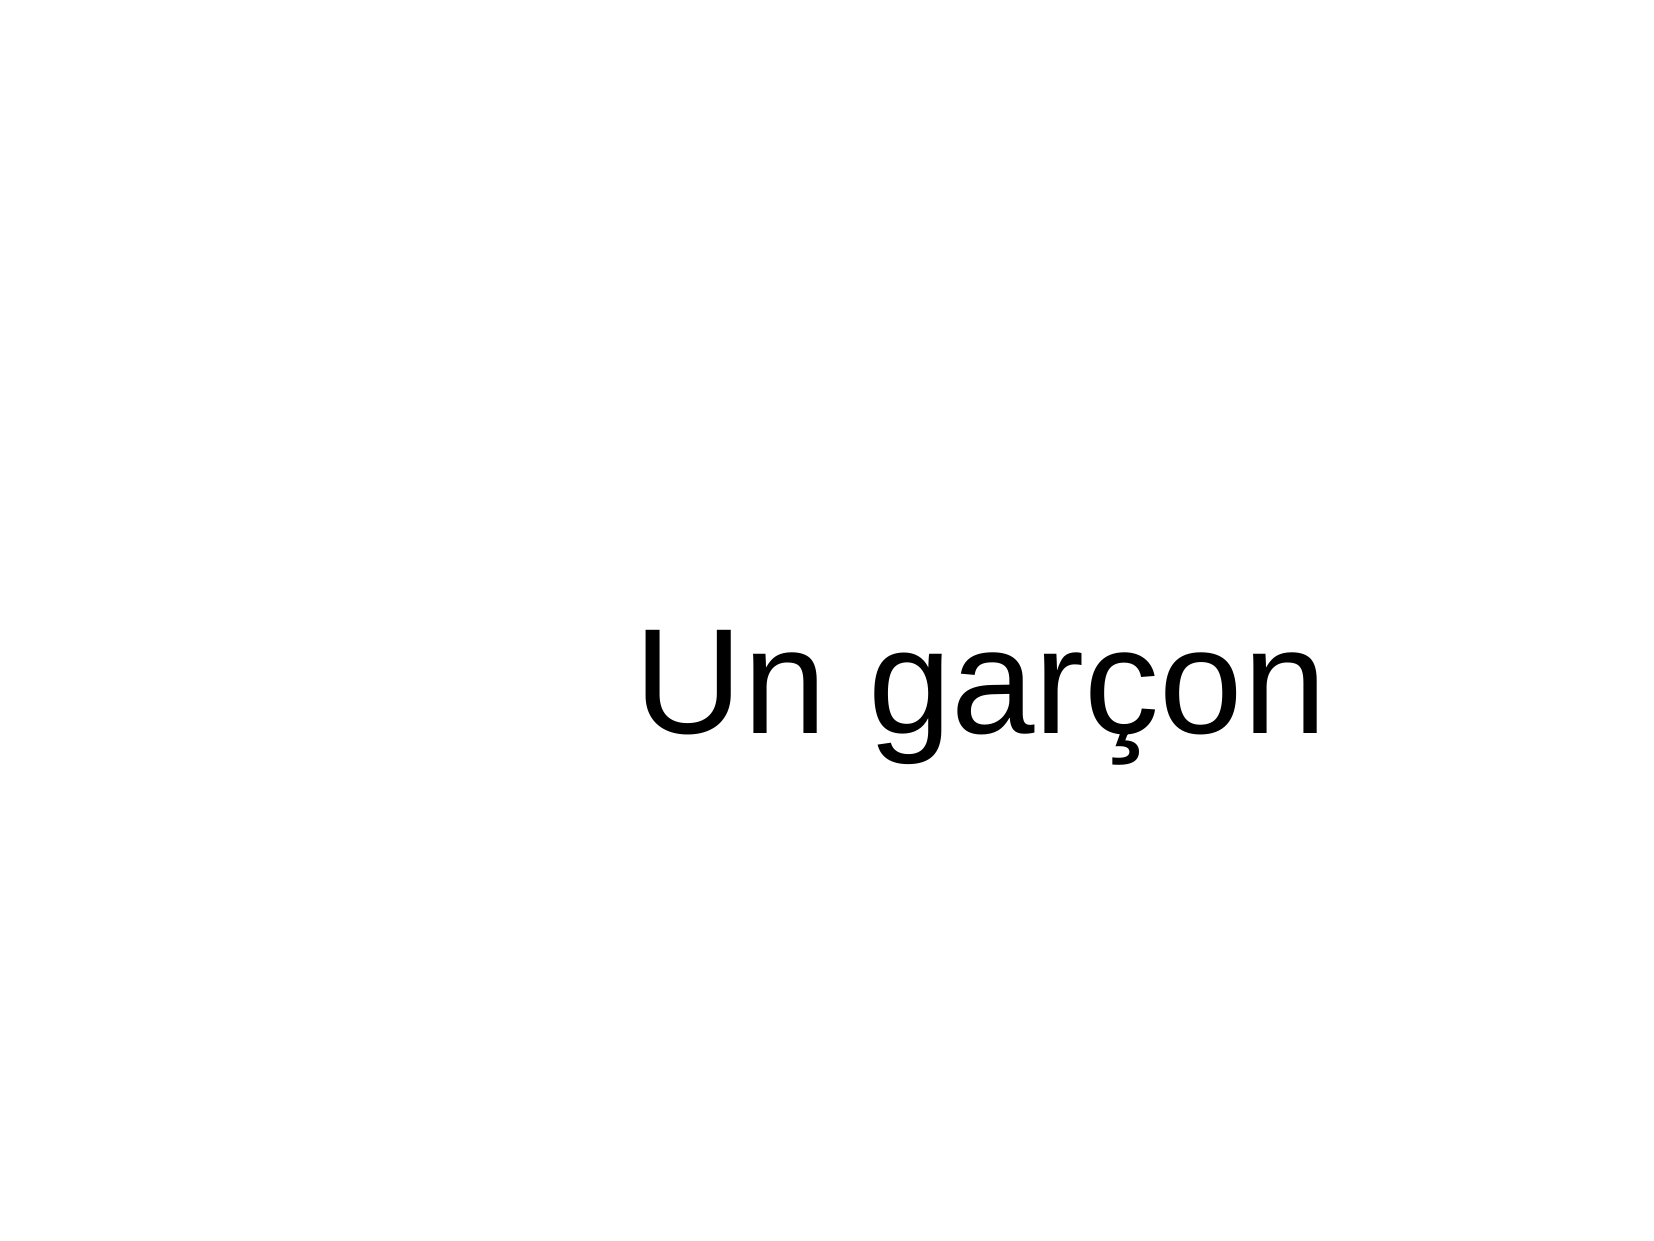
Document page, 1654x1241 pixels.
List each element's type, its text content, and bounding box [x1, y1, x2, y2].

text_box Un garçon [620, 590, 1536, 773]
